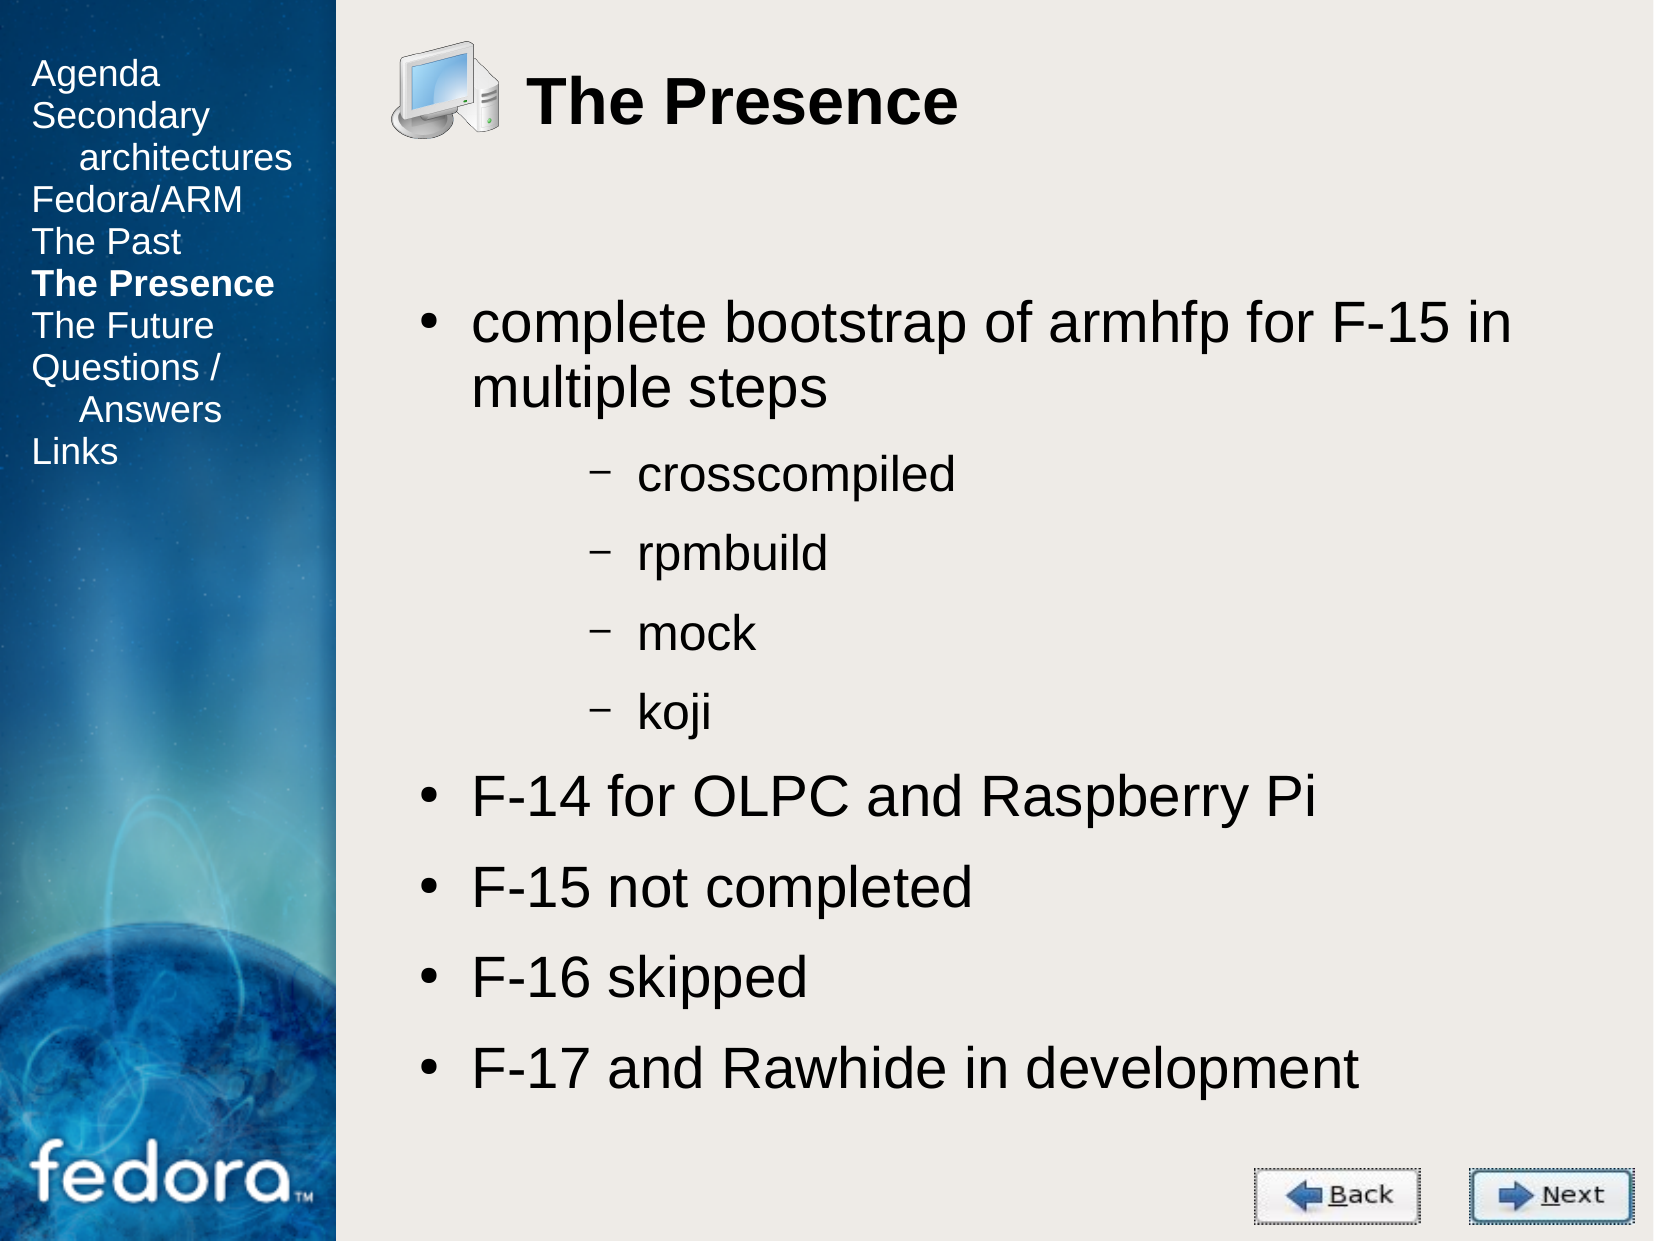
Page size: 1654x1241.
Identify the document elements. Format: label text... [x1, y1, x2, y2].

picture [0, 0, 1654, 1241]
list complete bootstrap of armhfp for F-15 in multiple steps crosscompiled rpmbuild mock koji F-14 for OLPC and Raspberry Pi F-15 not completed F-16 skipped F-17 and Rawhide in development [400, 290, 1617, 1102]
text_box The Presence [511, 56, 1316, 147]
text_box Agenda Secondary architectures Fedora/ARM The Past The Presence The Future Questions / Answers Links [16, 45, 330, 481]
